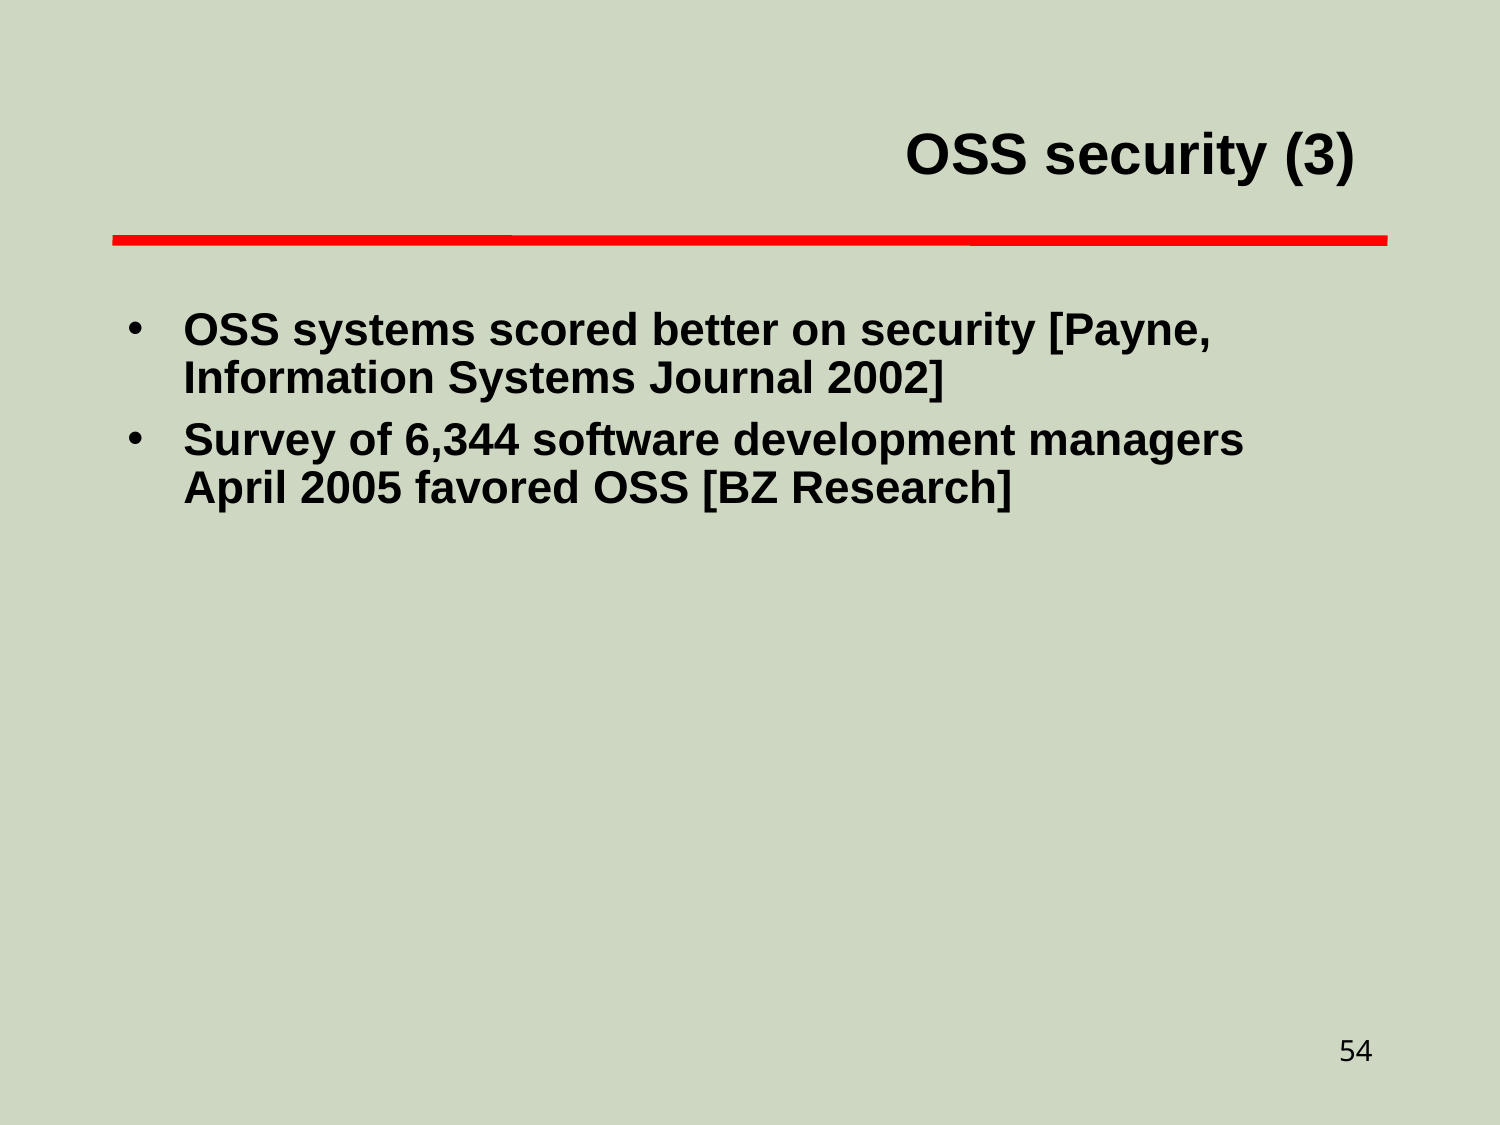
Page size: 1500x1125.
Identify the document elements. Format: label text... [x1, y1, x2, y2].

list OSS systems scored better on security [Payne, Information Systems Journal 2002] Survey of 6,344 software development managers April 2005 favored OSS [BZ Research] [112, 299, 1388, 1000]
title OSS security (3) [337, 85, 1388, 224]
